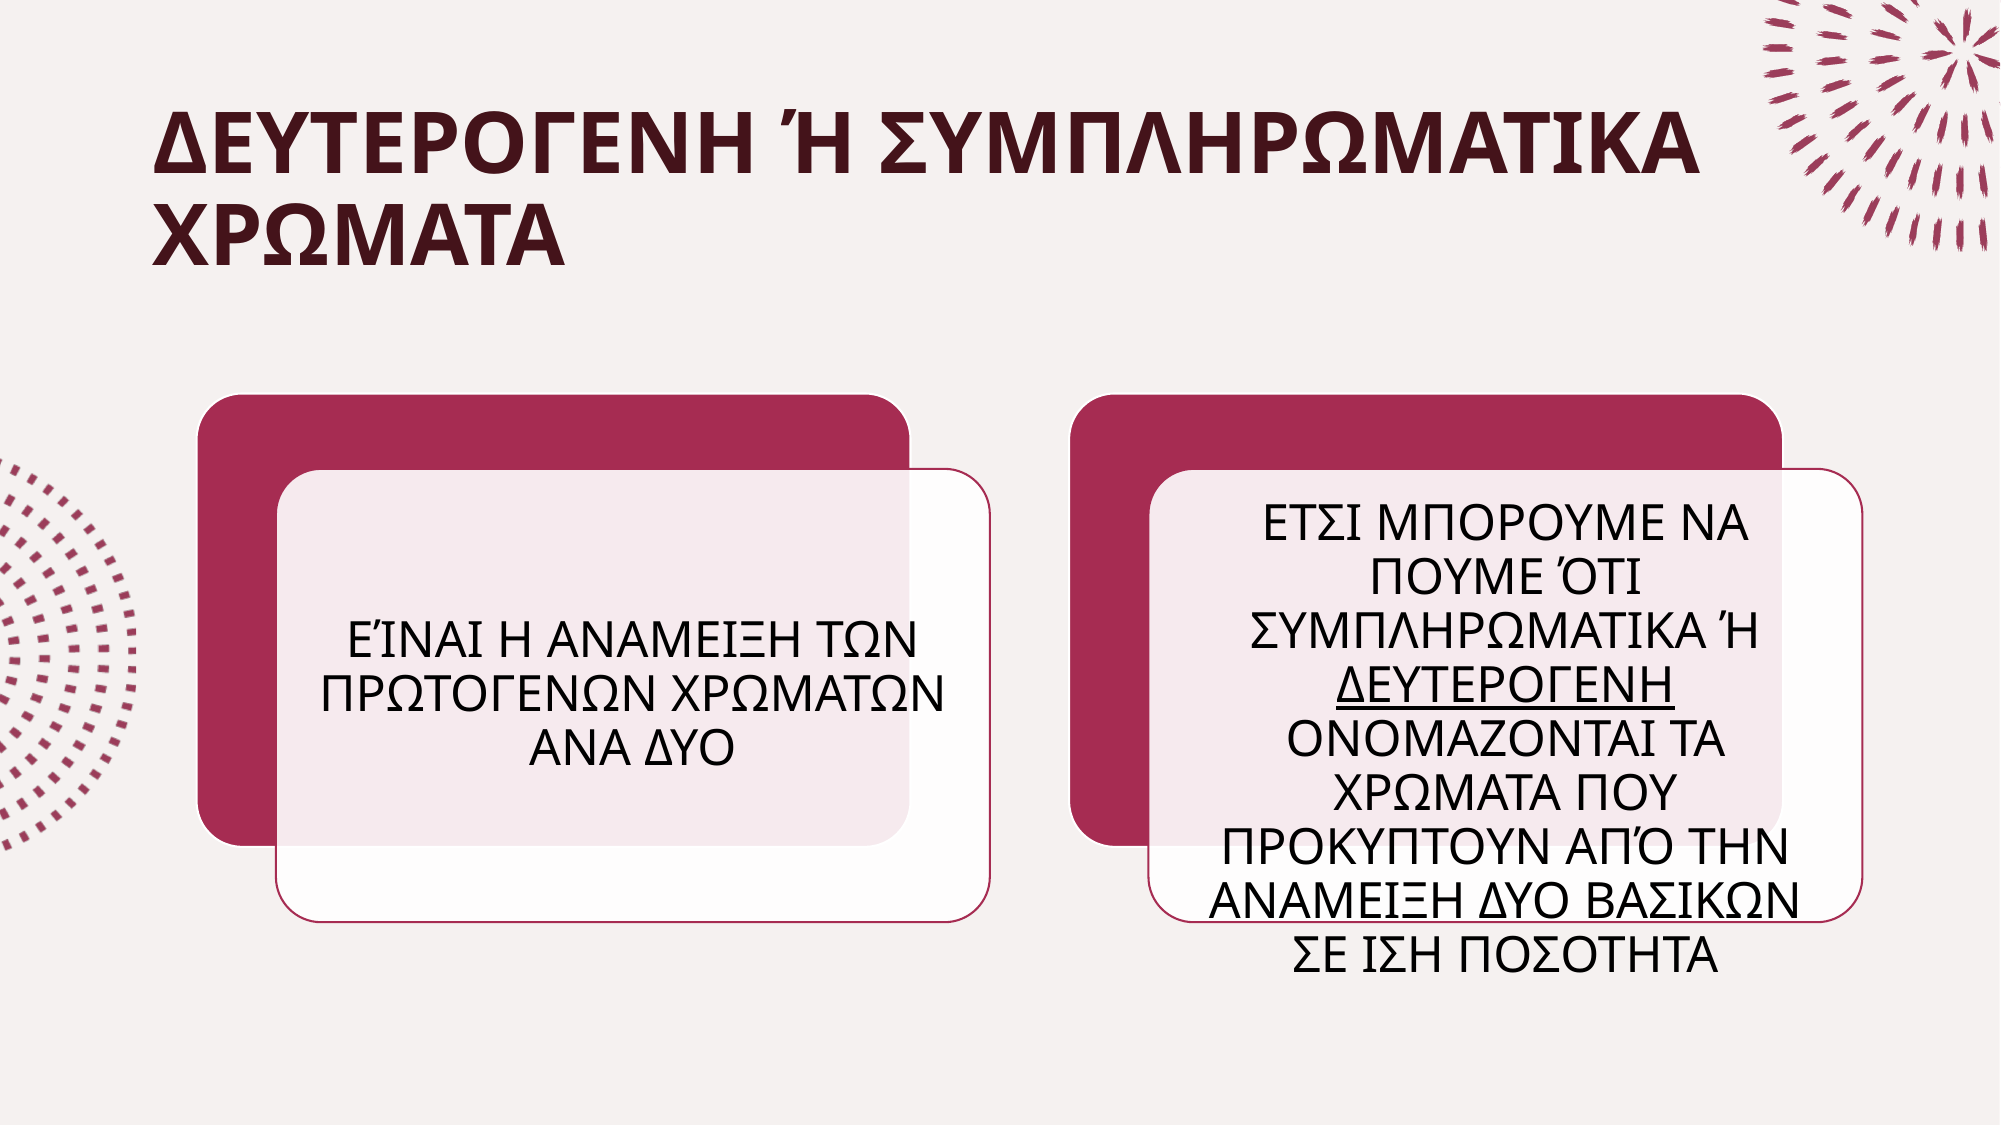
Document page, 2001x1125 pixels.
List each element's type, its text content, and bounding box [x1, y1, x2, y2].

text_box ΕΤΣΙ ΜΠΟΡΟΥΜΕ ΝΑ ΠΟΥΜΕ ΌΤΙ ΣΥΜΠΛΗΡΩΜΑΤΙΚΑ Ή ΔΕΥΤΕΡΟΓΕΝΗ ΟΝΟΜΑΖΟΝΤΑΙ ΤΑ ΧΡΩΜΑΤΑ ΠΟΥ ΠΡΟΚΥΠΤΟΥΝ ΑΠΌ ΤΗΝ ΑΝΑΜΕΙΞΗ ΔΥΟ ΒΑΣΙΚΩΝ ΣΕ ΙΣΗ ΠΟΣΟΤΗΤΑ [1148, 468, 1863, 923]
text_box ΕΊΝΑΙ Η ΑΝΑΜΕΙΞΗ ΤΩΝ ΠΡΩΤΟΓΕΝΩΝ ΧΡΩΜΑΤΩΝ ΑΝΑ ΔΥΟ [275, 468, 990, 923]
picture [1762, 0, 2000, 252]
picture [0, 446, 137, 865]
text_box [0, 0, 2000, 1125]
title ΔΕΥΤΕΡΟΓΕΝΗ Ή ΣΥΜΠΛΗΡΩΜΑΤΙΚΑ ΧΡΩΜΑΤΑ [137, 91, 1836, 303]
